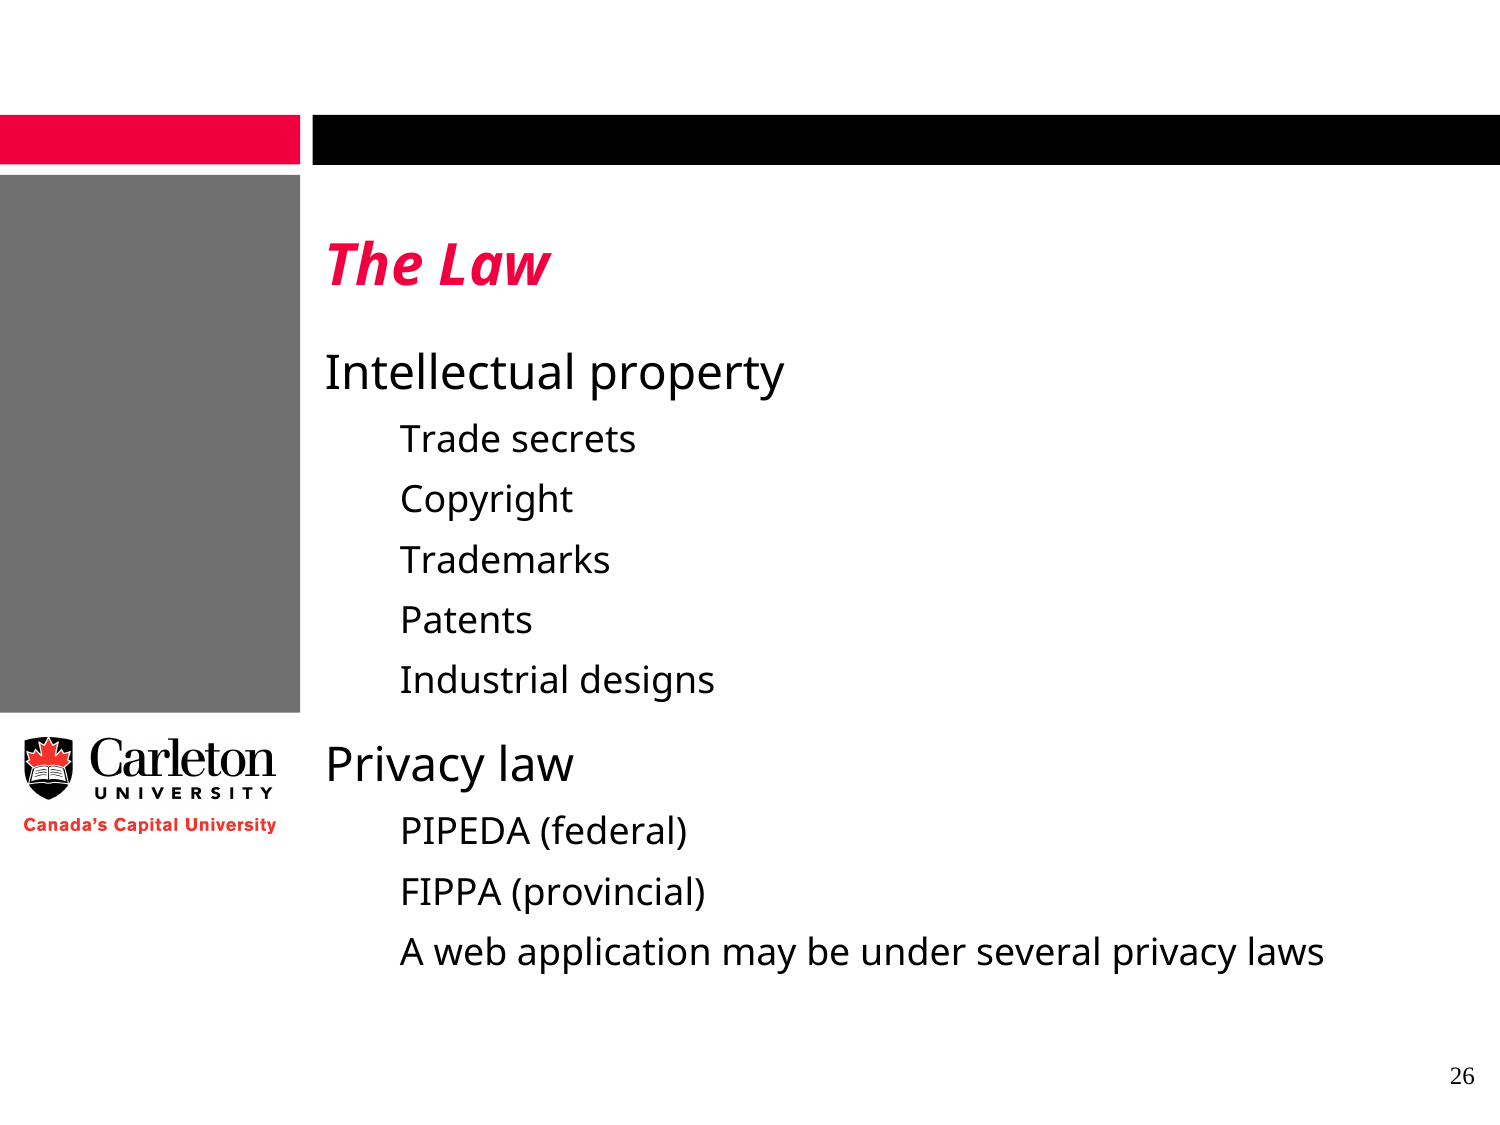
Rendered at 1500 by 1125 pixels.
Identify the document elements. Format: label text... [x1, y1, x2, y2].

title The Law [324, 194, 1450, 324]
picture [24, 737, 276, 834]
list Intellectual property Trade secrets Copyright Trademarks Patents Industrial designs Privacy law PIPEDA (federal) FIPPA (provincial) A web application may be under several privacy laws [324, 324, 1450, 1036]
